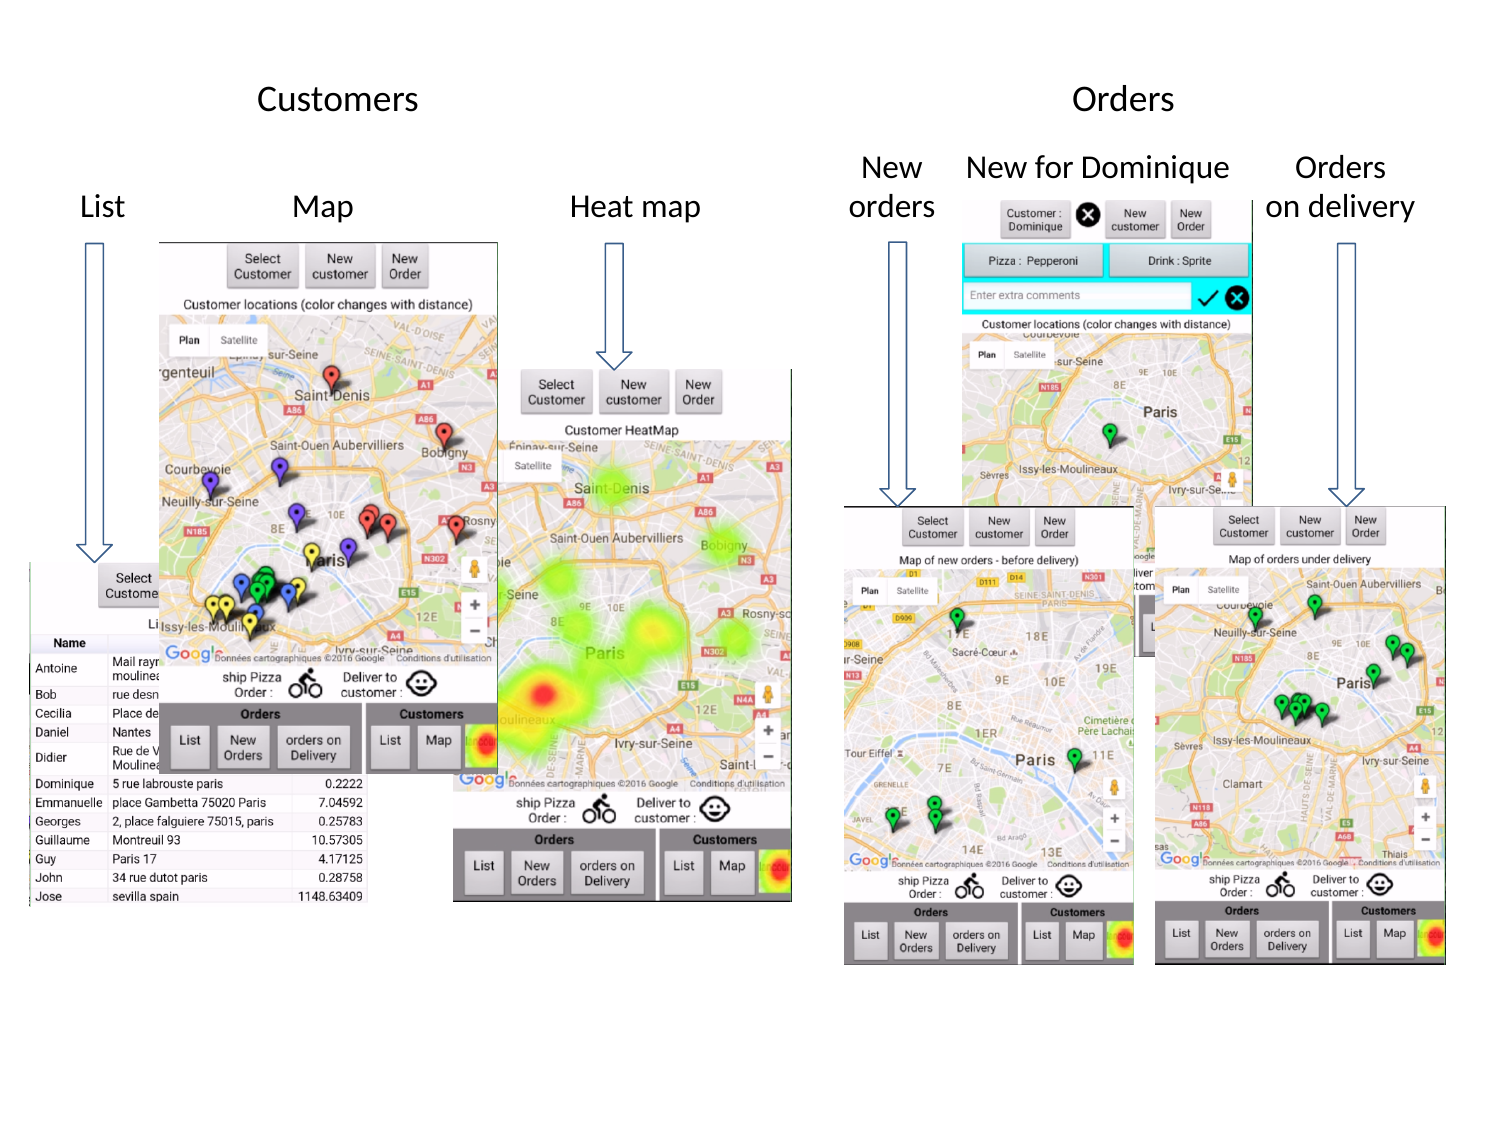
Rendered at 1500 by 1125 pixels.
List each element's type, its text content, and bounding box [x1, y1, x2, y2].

picture [29, 242, 792, 907]
text_box [879, 242, 916, 507]
text_box Heat map [554, 176, 719, 232]
text_box New orders [832, 137, 952, 234]
text_box Orders [1057, 66, 1192, 127]
text_box [596, 243, 632, 370]
text_box New for Dominique [952, 137, 1249, 193]
text_box [1328, 243, 1365, 507]
text_box List [64, 176, 142, 232]
text_box Orders on delivery [1249, 137, 1432, 234]
text_box [76, 243, 113, 563]
text_box Map [276, 176, 370, 232]
picture [844, 200, 1446, 965]
text_box Customers [242, 66, 436, 127]
